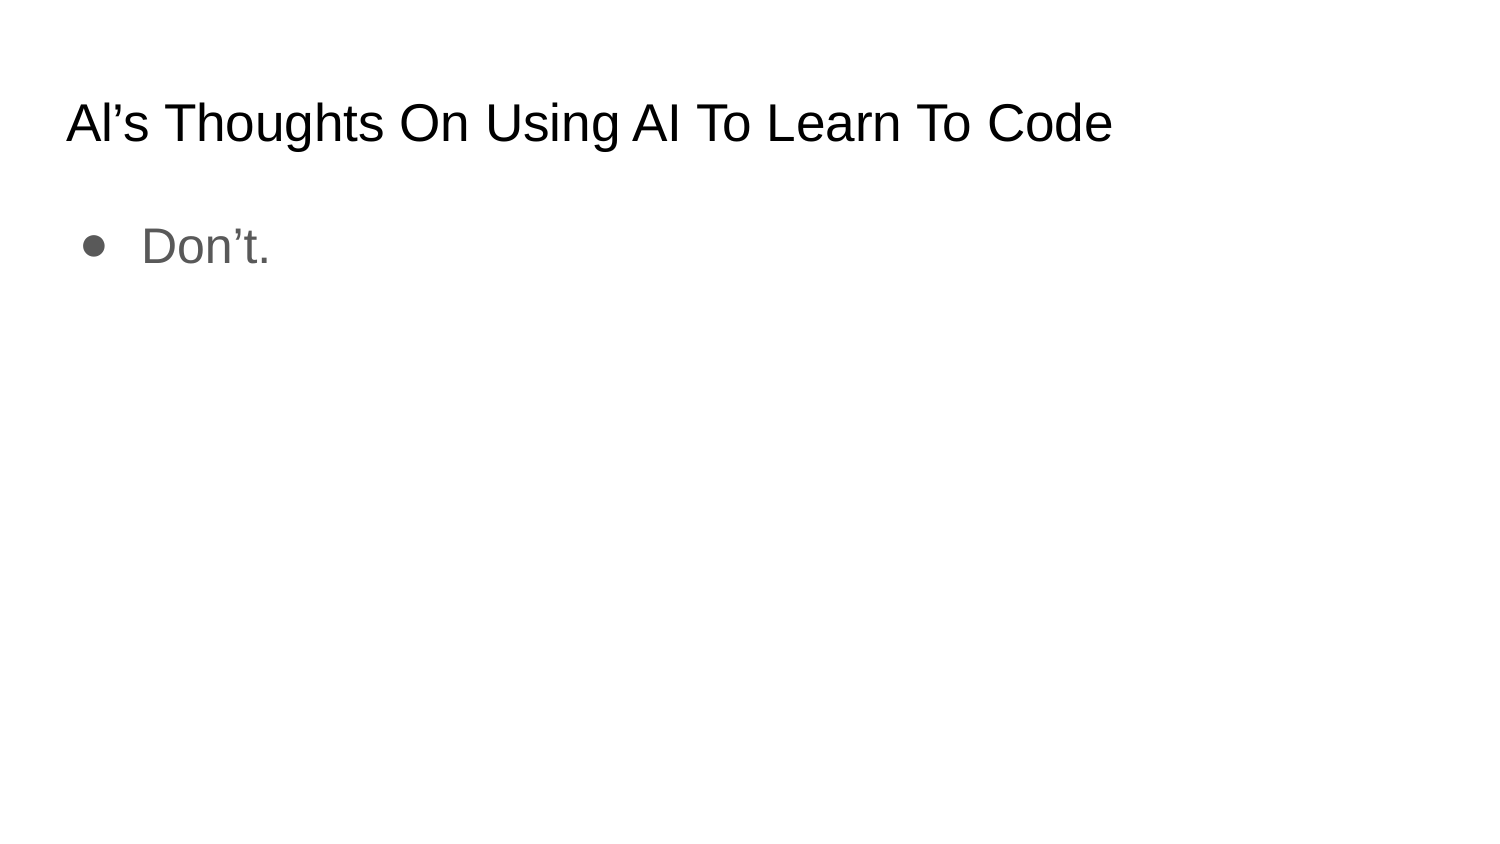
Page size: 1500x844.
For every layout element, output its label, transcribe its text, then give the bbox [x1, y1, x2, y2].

list Don’t. [51, 189, 1449, 750]
title Al’s Thoughts On Using AI To Learn To Code [51, 72, 1449, 167]
